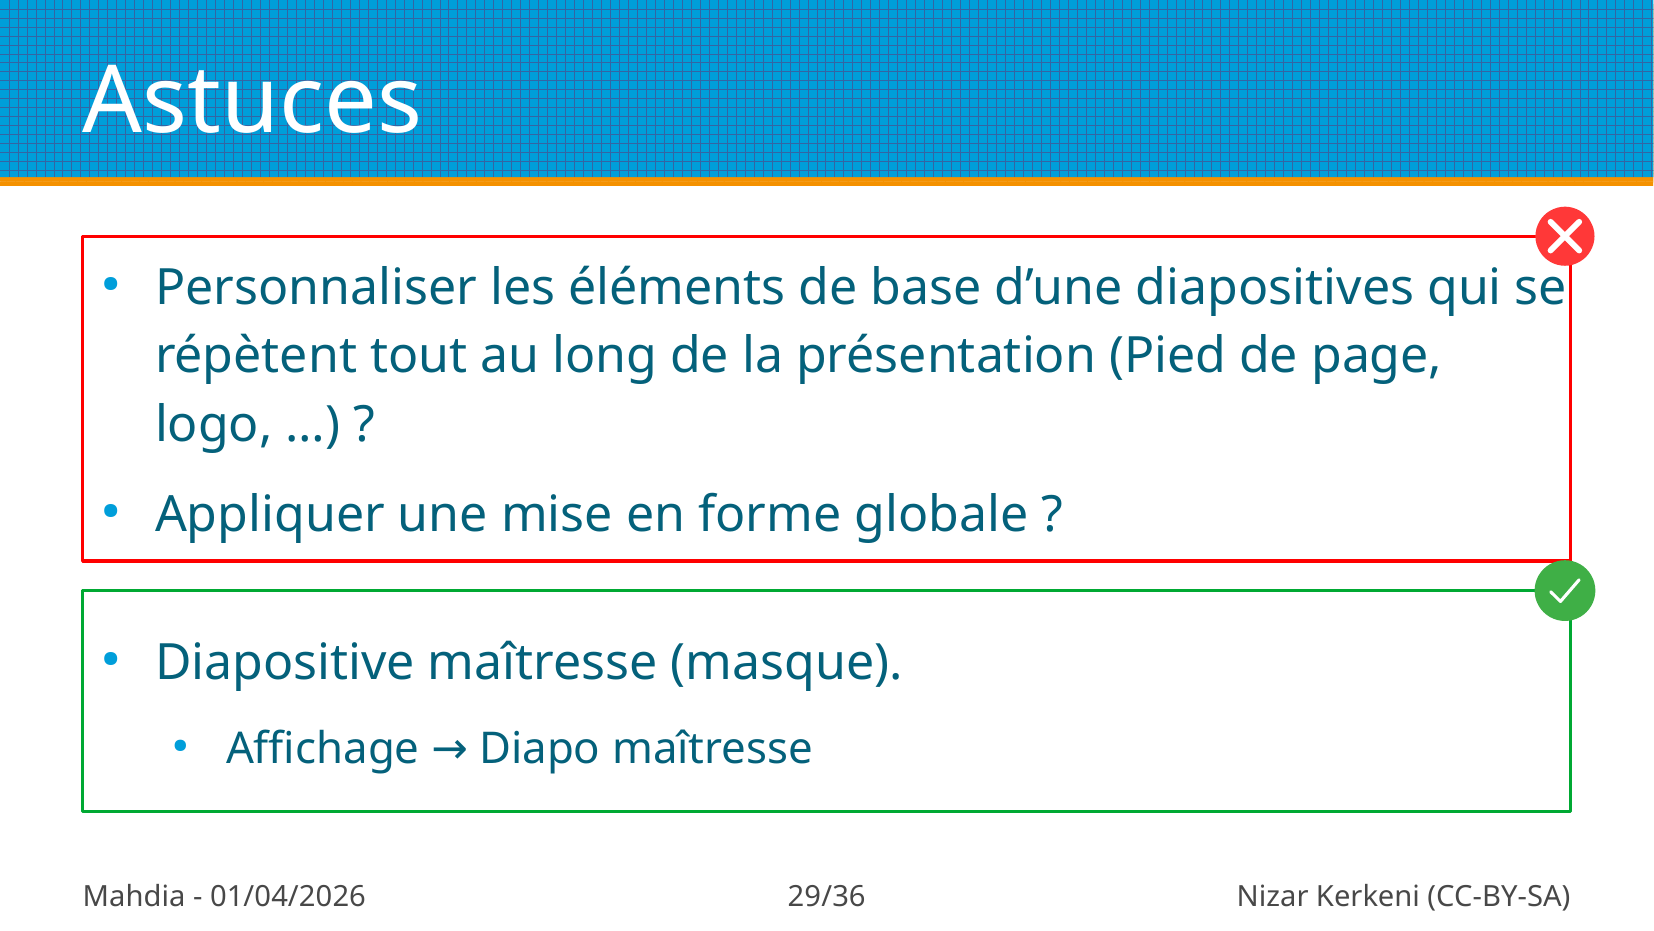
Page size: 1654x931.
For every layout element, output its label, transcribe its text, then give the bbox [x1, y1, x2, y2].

list Diapositive maîtresse (masque). Affichage → Diapo maîtresse [82, 590, 1571, 812]
title Astuces [82, 14, 1571, 178]
text_box [1535, 561, 1595, 621]
list Personnaliser les éléments de base d’une diapositives qui se répètent tout au long de la présentation (Pied de page, logo, …) ? Appliquer une mise en forme globale ? [82, 236, 1571, 562]
picture [1535, 206, 1595, 266]
